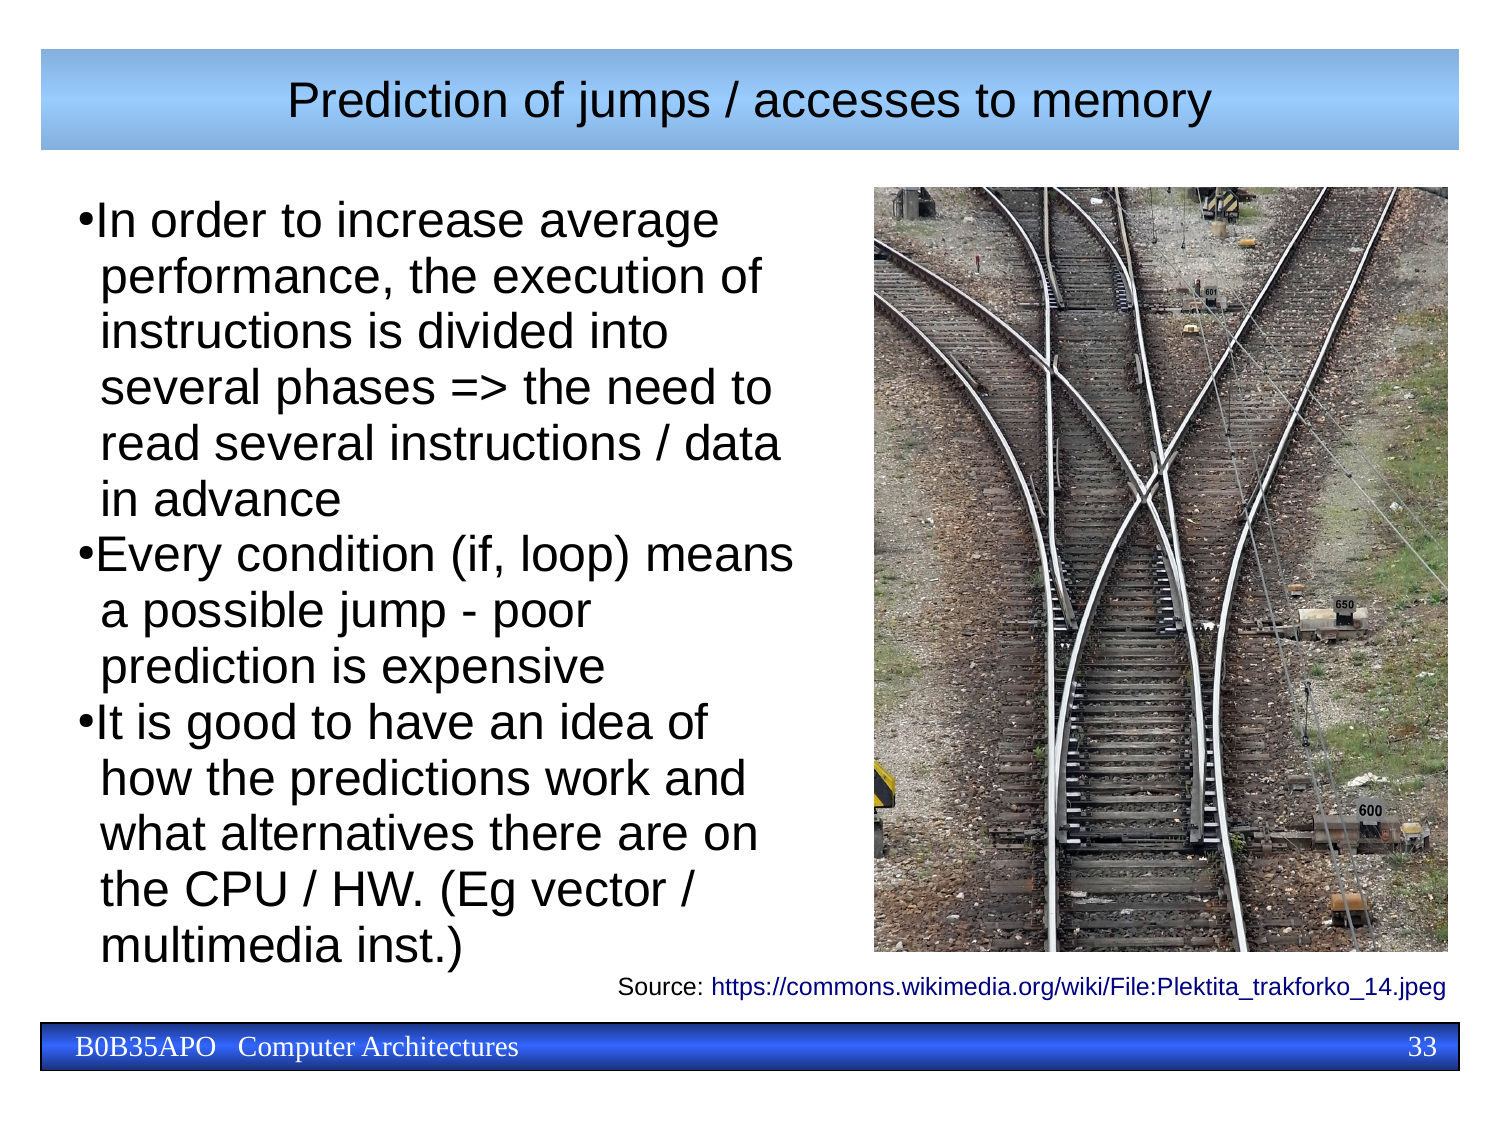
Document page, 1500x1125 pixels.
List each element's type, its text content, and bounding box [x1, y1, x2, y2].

text_box In order to increase average performance, the execution of instructions is divided into several phases => the need to read several instructions / data in advance Every condition (if, loop) means a possible jump - poor prediction is expensive It is good to have an idea of how the predictions work and what alternatives there are on the CPU / HW. (Eg vector / multimedia inst.) [62, 184, 826, 1013]
title Prediction of jumps / accesses to memory [41, 49, 1459, 150]
picture [874, 187, 1448, 952]
text_box Source: https://commons.wikimedia.org/wiki/File:Plektita_trakforko_14.jpeg [600, 962, 1475, 1040]
